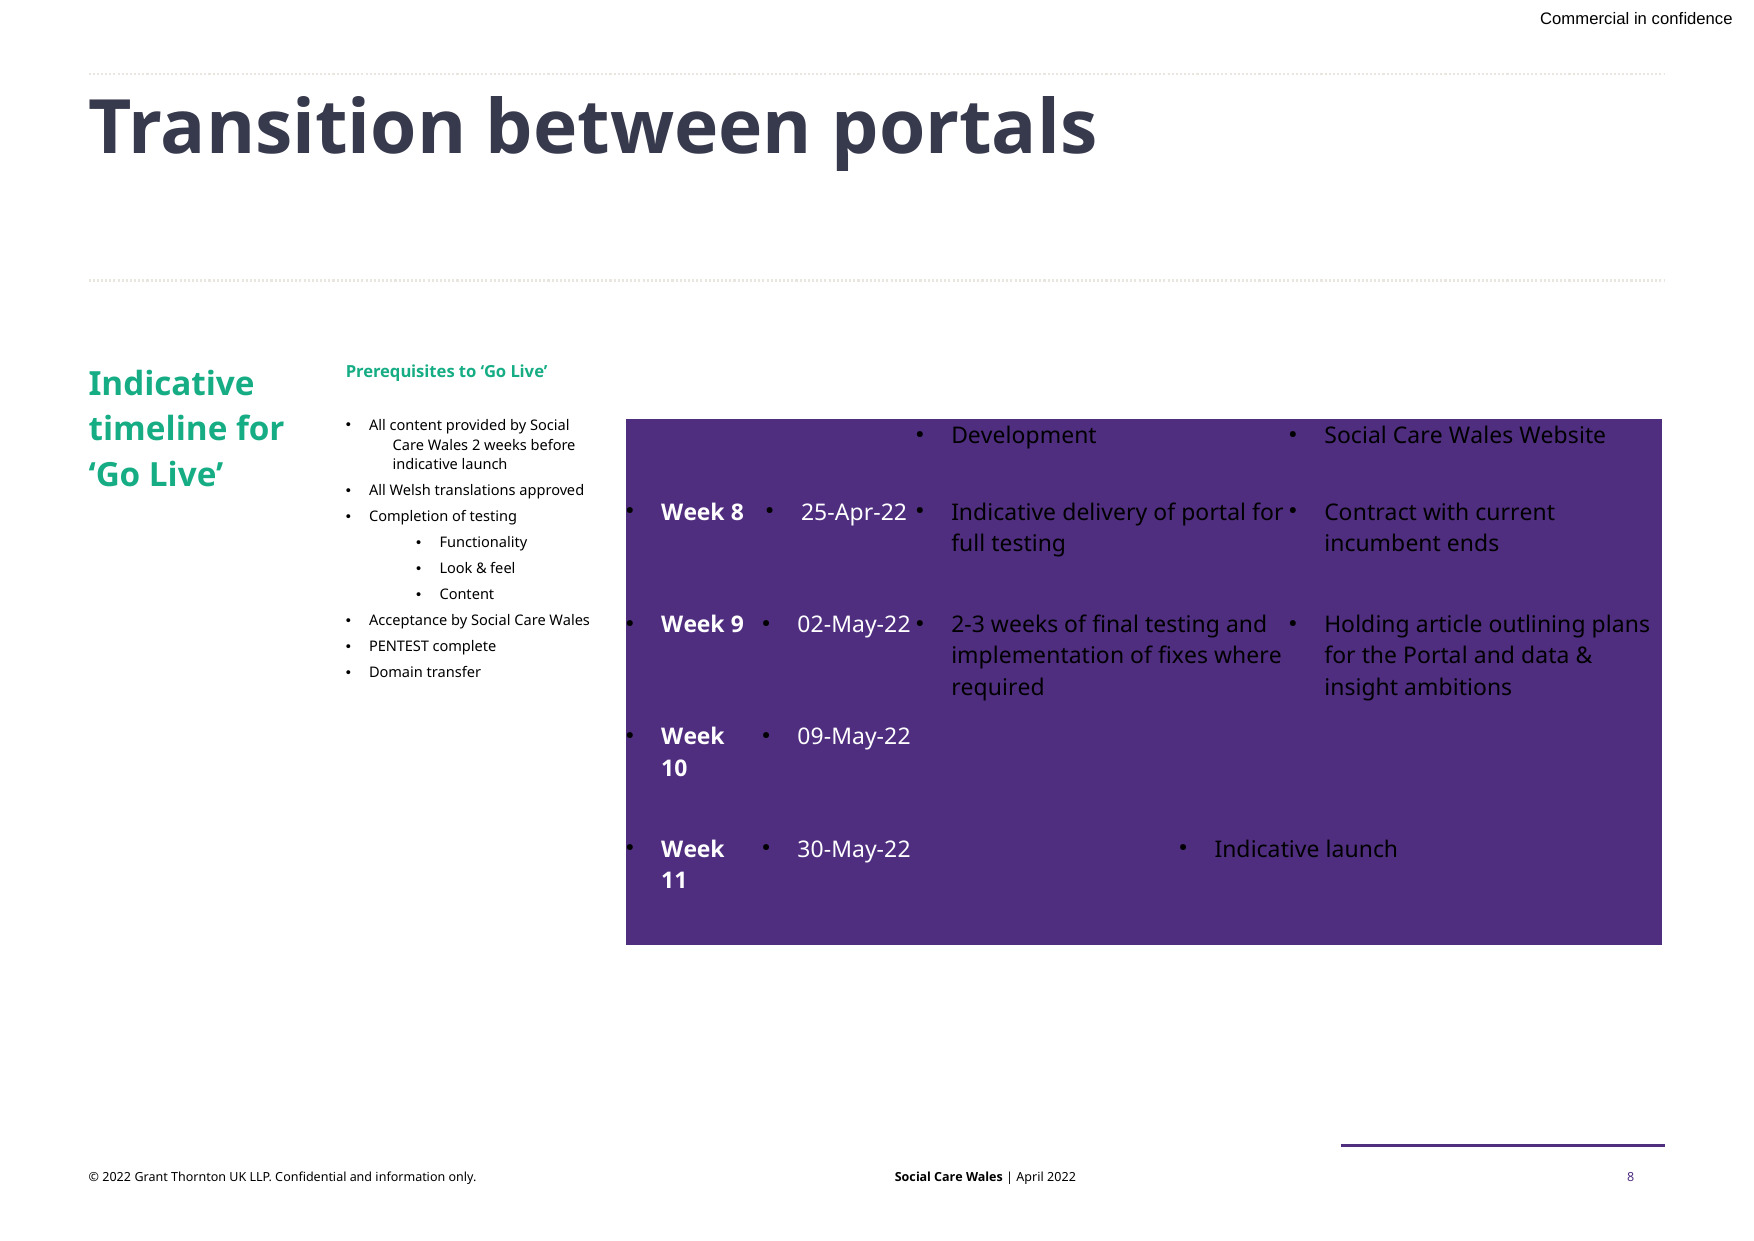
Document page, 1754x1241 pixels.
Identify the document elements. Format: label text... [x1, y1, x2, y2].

text_box 8 [1627, 1169, 1666, 1185]
list Prerequisites to ‘Go Live’ All content provided by Social Care Wales 2 weeks before indicative launch All Welsh translations approved Completion of testing Functionality Look & feel Content Acceptance by Social Care Wales PENTEST complete Domain transfer [88, 360, 591, 1093]
title Transition between portals [88, 88, 1666, 281]
list Indicative timeline for ‘Go Live’ [625, 360, 1666, 1093]
